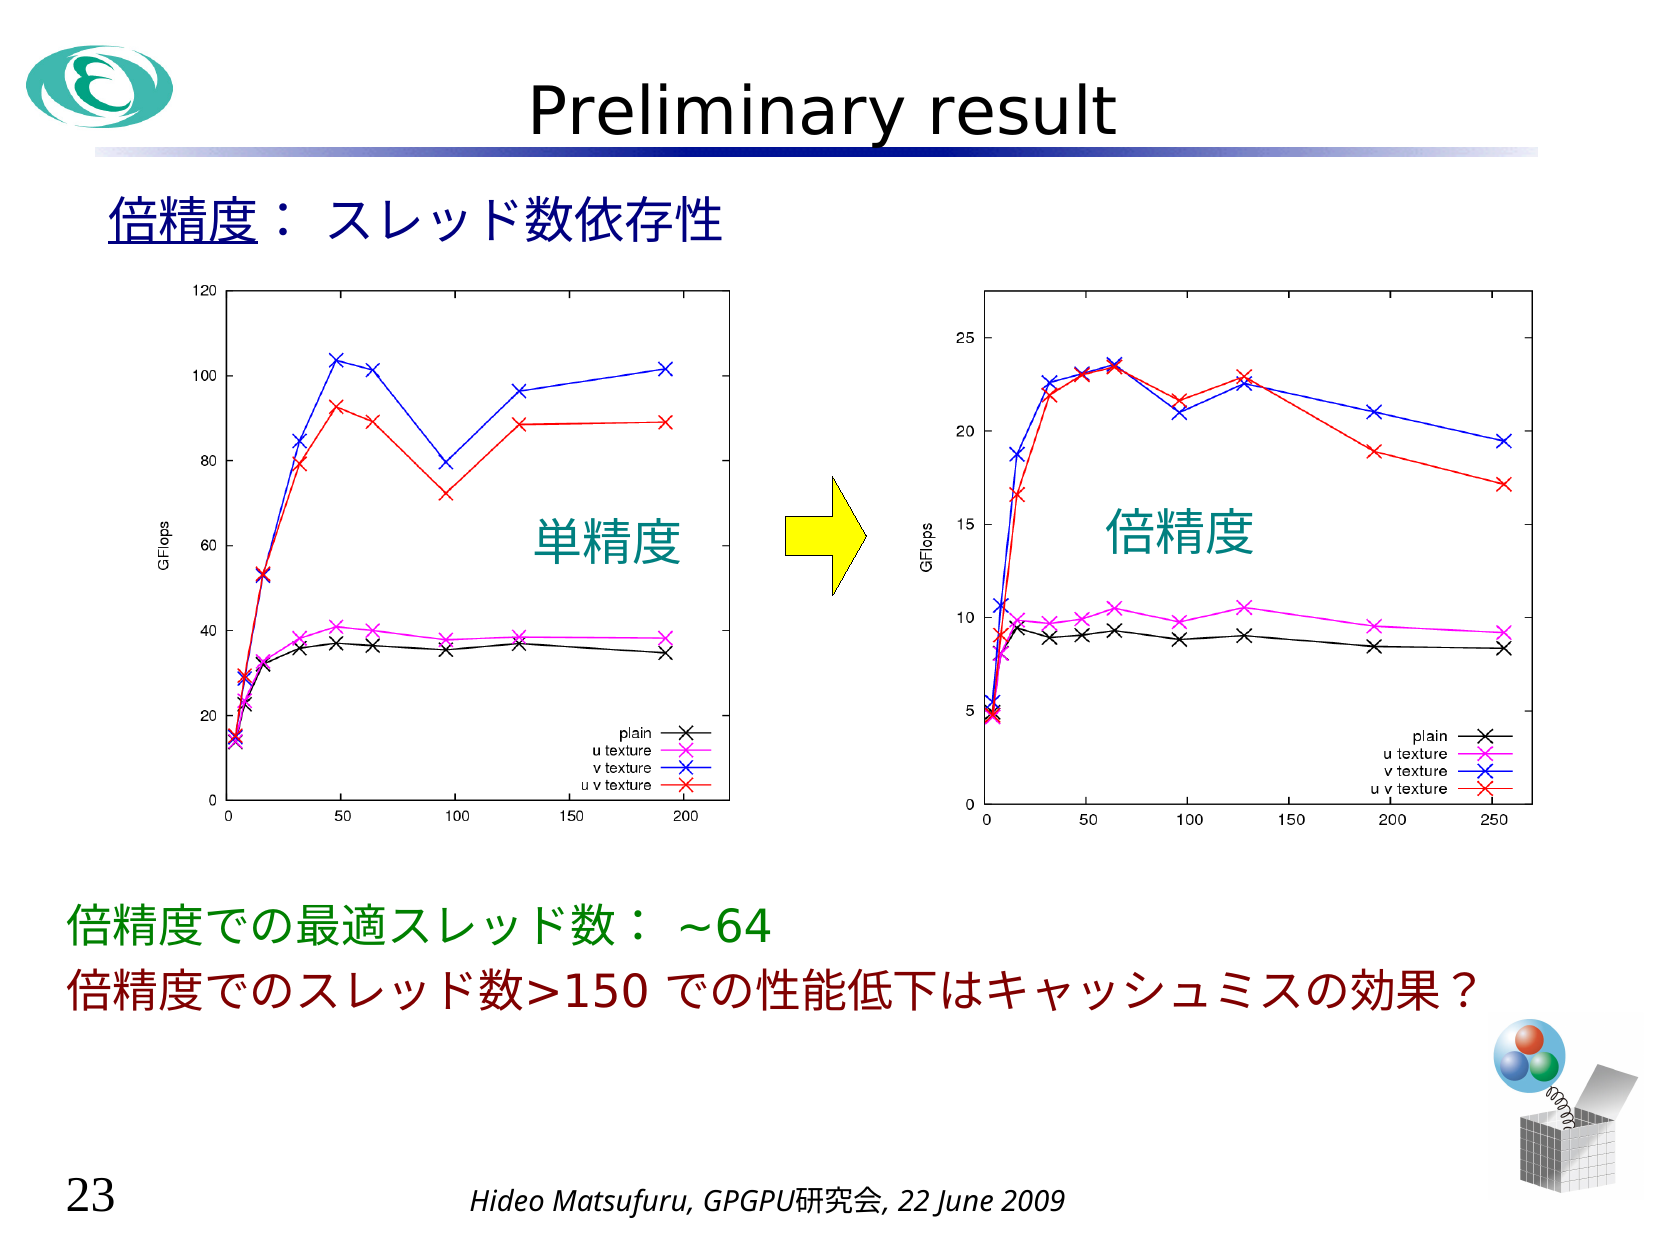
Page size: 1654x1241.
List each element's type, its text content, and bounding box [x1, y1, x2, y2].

picture [908, 281, 1549, 829]
picture [146, 280, 744, 831]
text_box 倍精度 [1105, 492, 1256, 554]
picture [95, 147, 198, 157]
title Preliminary result [198, 58, 1447, 165]
text_box [785, 476, 867, 596]
list 倍精度での最適スレッド数： ~64 倍精度でのスレッド数>150 での性能低下はキャッシュミスの効果？ [49, 899, 1512, 1142]
picture [1447, 147, 1538, 157]
picture [20, 37, 179, 136]
picture [1488, 1012, 1644, 1200]
list 倍精度： スレッド数依存性 [90, 191, 1494, 320]
text_box 単精度 [532, 502, 683, 564]
